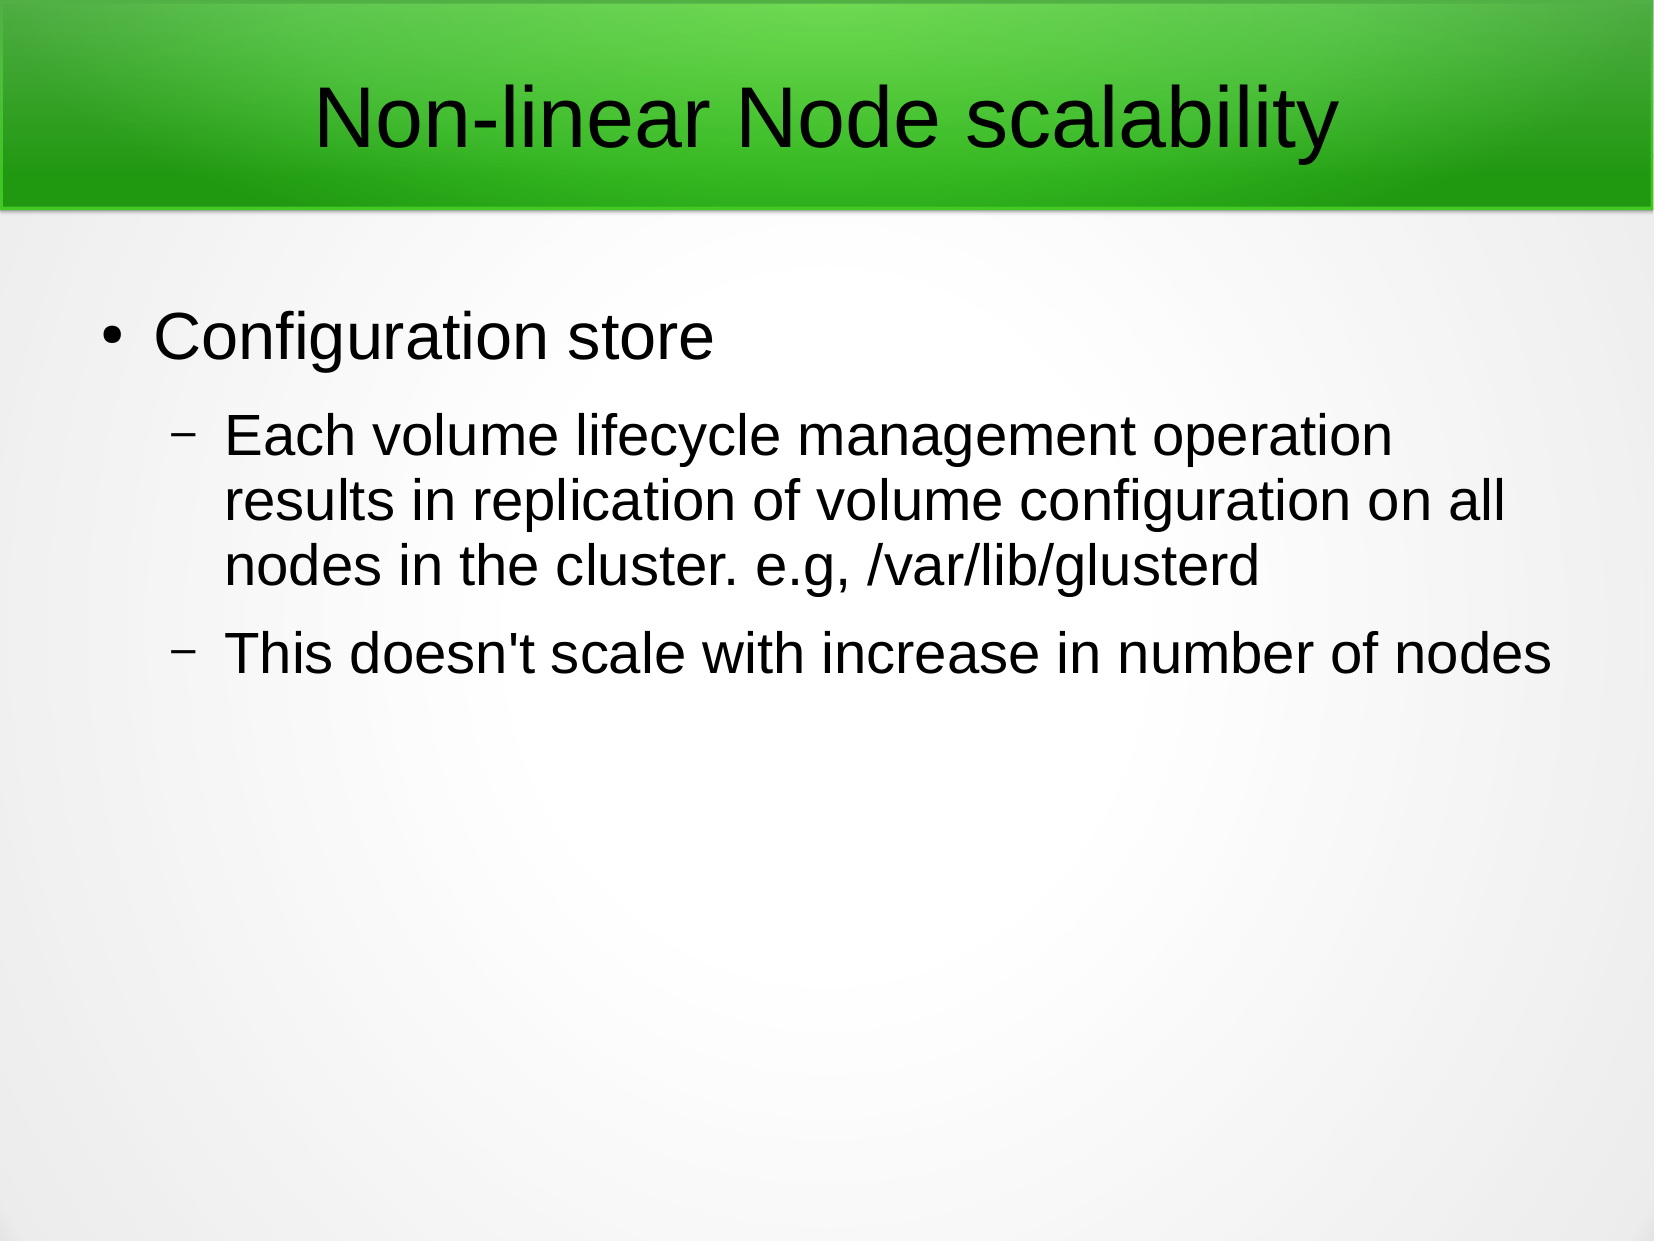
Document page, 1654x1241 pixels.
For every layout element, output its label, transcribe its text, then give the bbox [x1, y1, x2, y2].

title Non-linear Node scalability [82, 47, 1571, 189]
list Configuration store Each volume lifecycle management operation results in replication of volume configuration on all nodes in the cluster. e.g, /var/lib/glusterd This doesn't scale with increase in number of nodes [82, 299, 1571, 1019]
